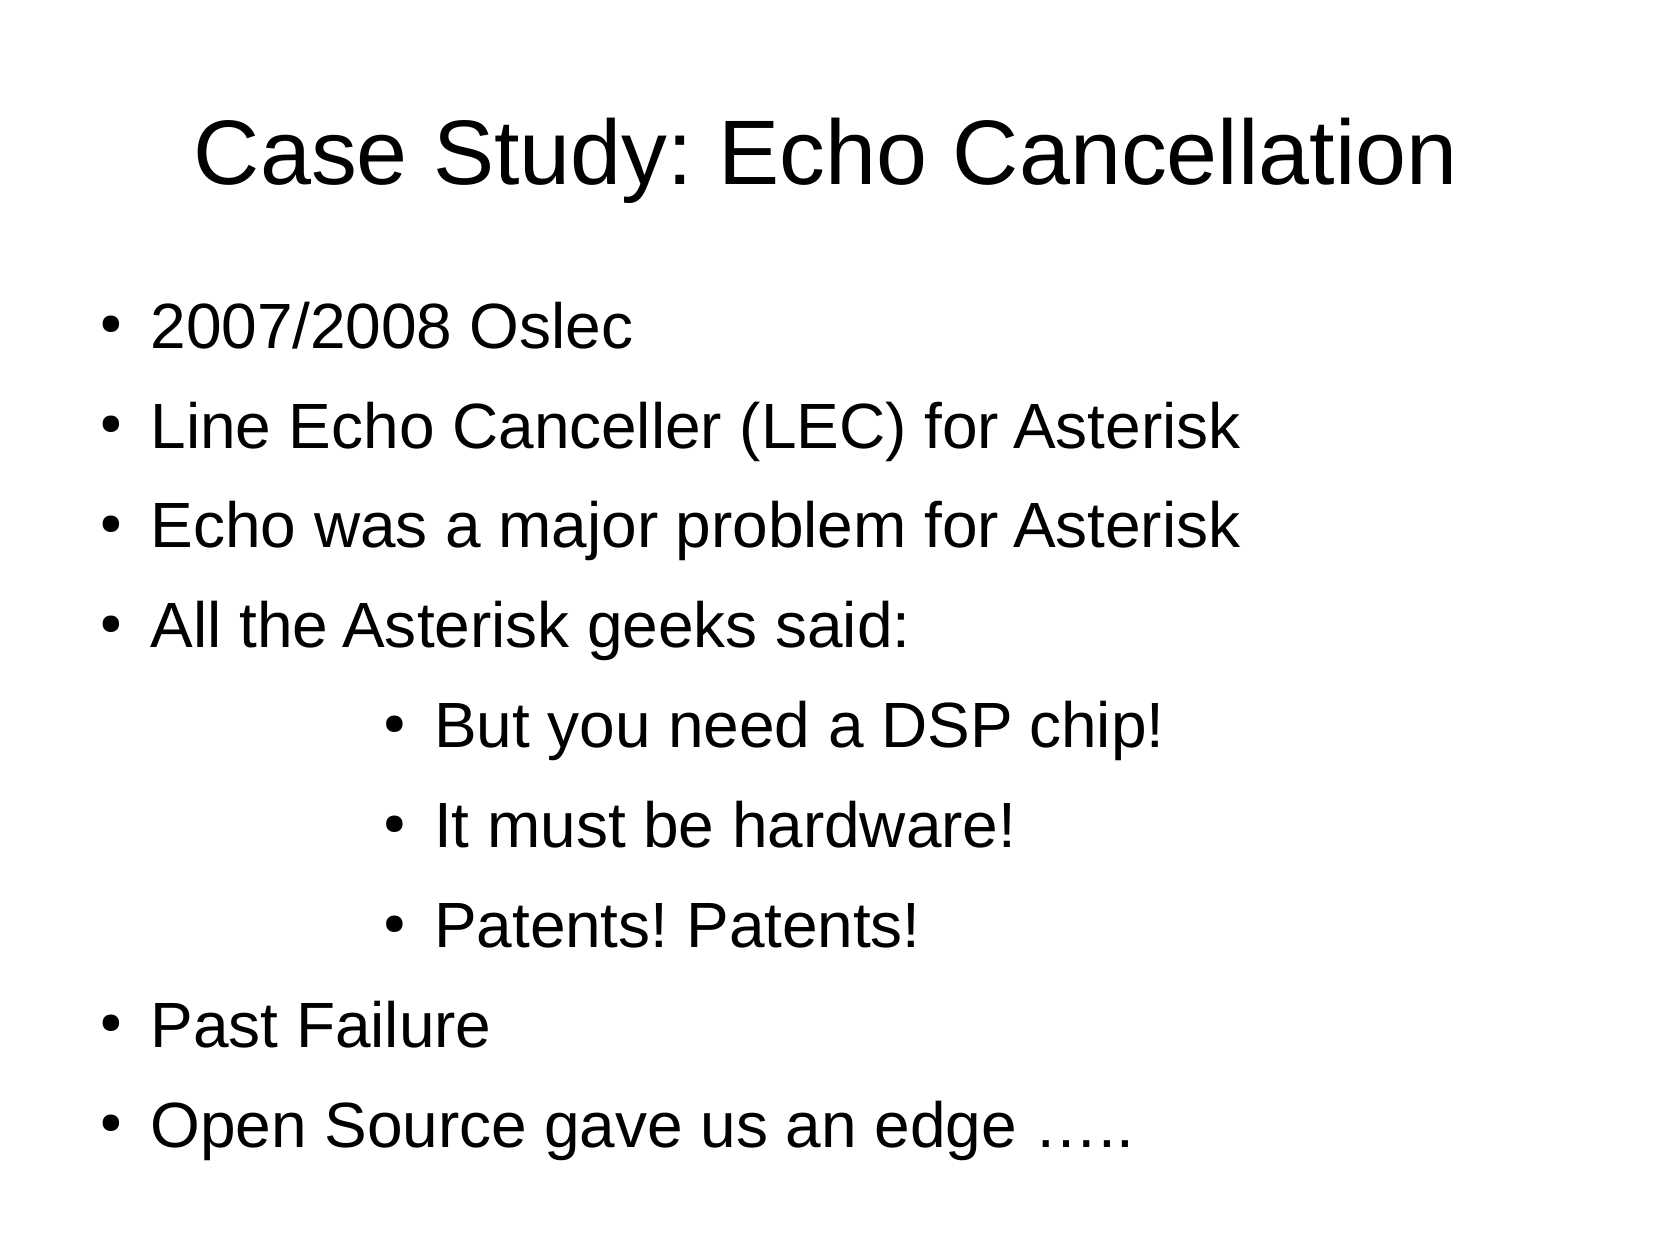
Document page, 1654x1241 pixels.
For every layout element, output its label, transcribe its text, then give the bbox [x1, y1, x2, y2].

title Case Study: Echo Cancellation [82, 49, 1571, 257]
list 2007/2008 Oslec Line Echo Canceller (LEC) for Asterisk Echo was a major problem for Asterisk All the Asterisk geeks said: But you need a DSP chip! It must be hardware! Patents! Patents! Past Failure Open Source gave us an edge ….. [82, 290, 1571, 1170]
